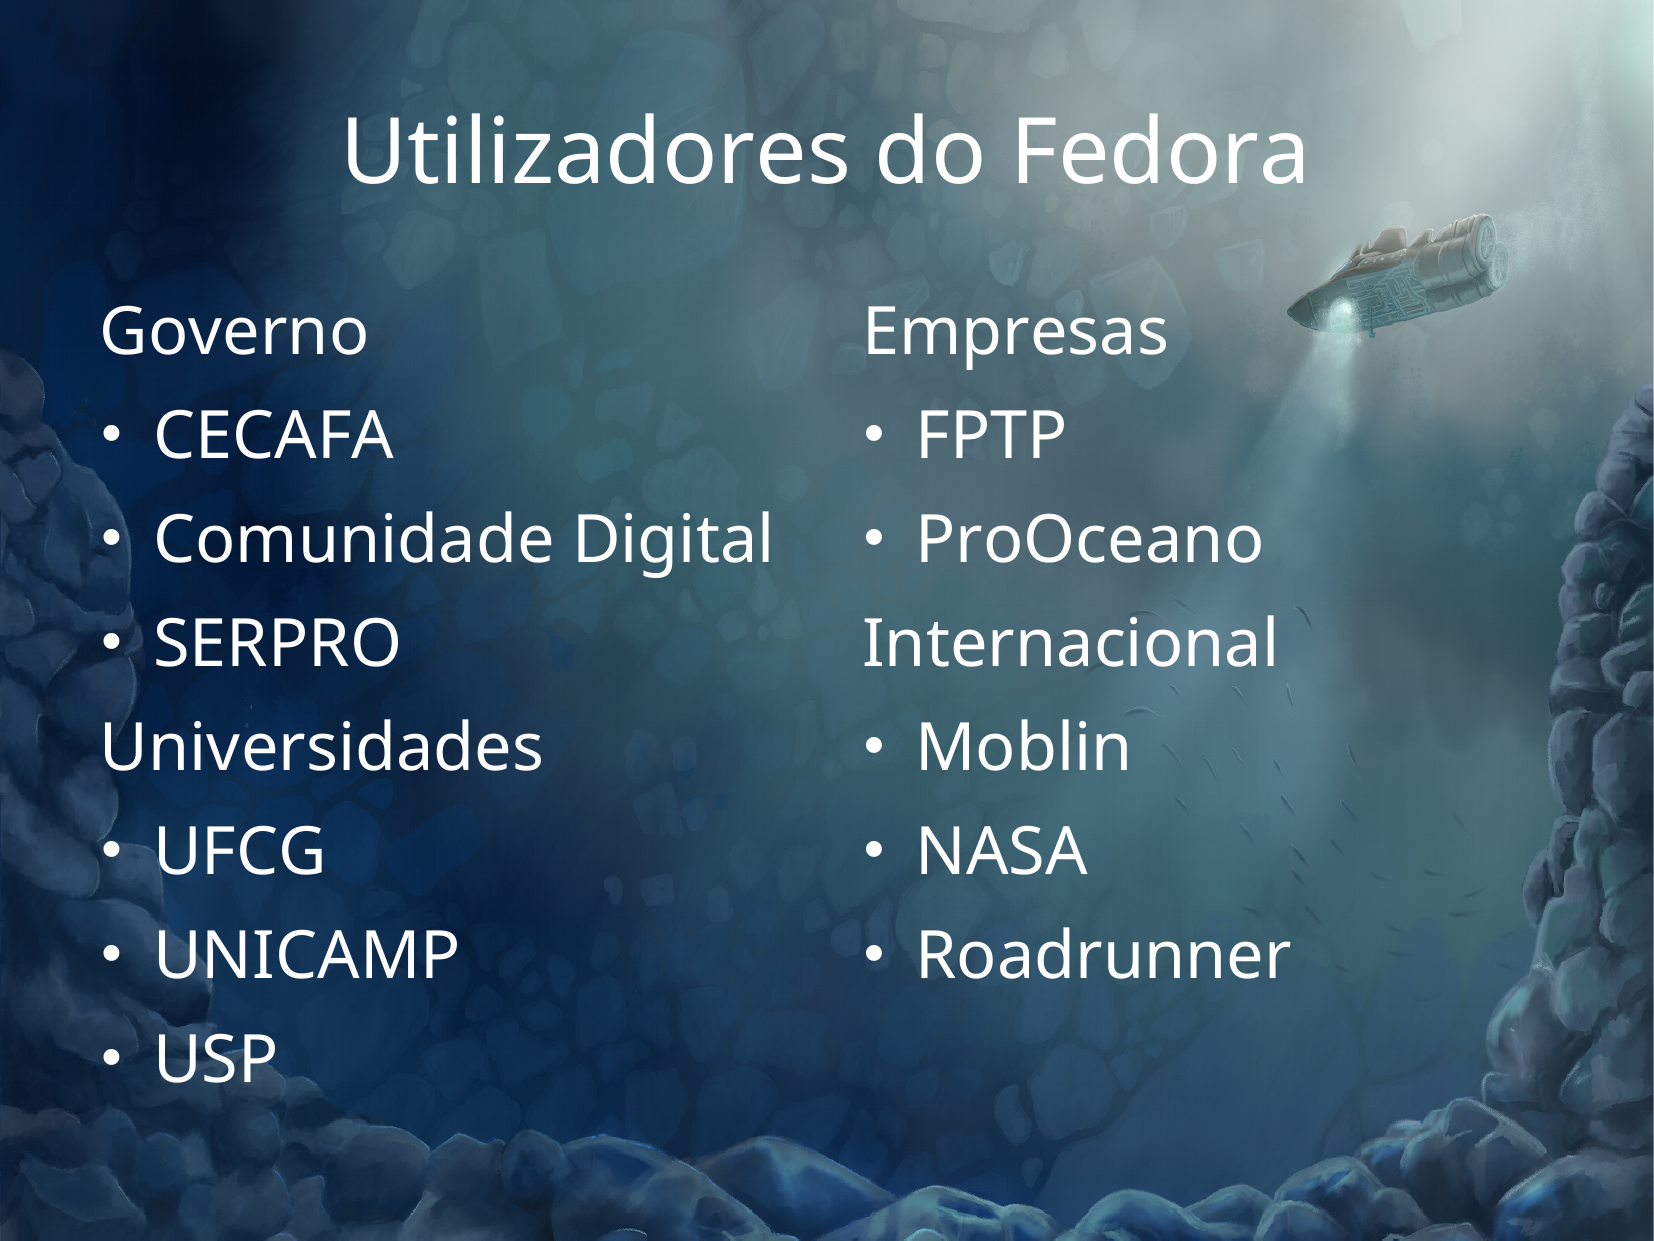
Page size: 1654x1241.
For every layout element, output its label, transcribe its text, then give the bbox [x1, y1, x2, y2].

title Utilizadores do Fedora [82, 49, 1571, 257]
list Empresas FPTP ProOceano Internacional Moblin NASA Roadrunner [844, 290, 1571, 1114]
list Governo CECAFA Comunidade Digital SERPRO Universidades UFCG UNICAMP USP [82, 290, 809, 1114]
picture [0, 0, 1654, 1241]
